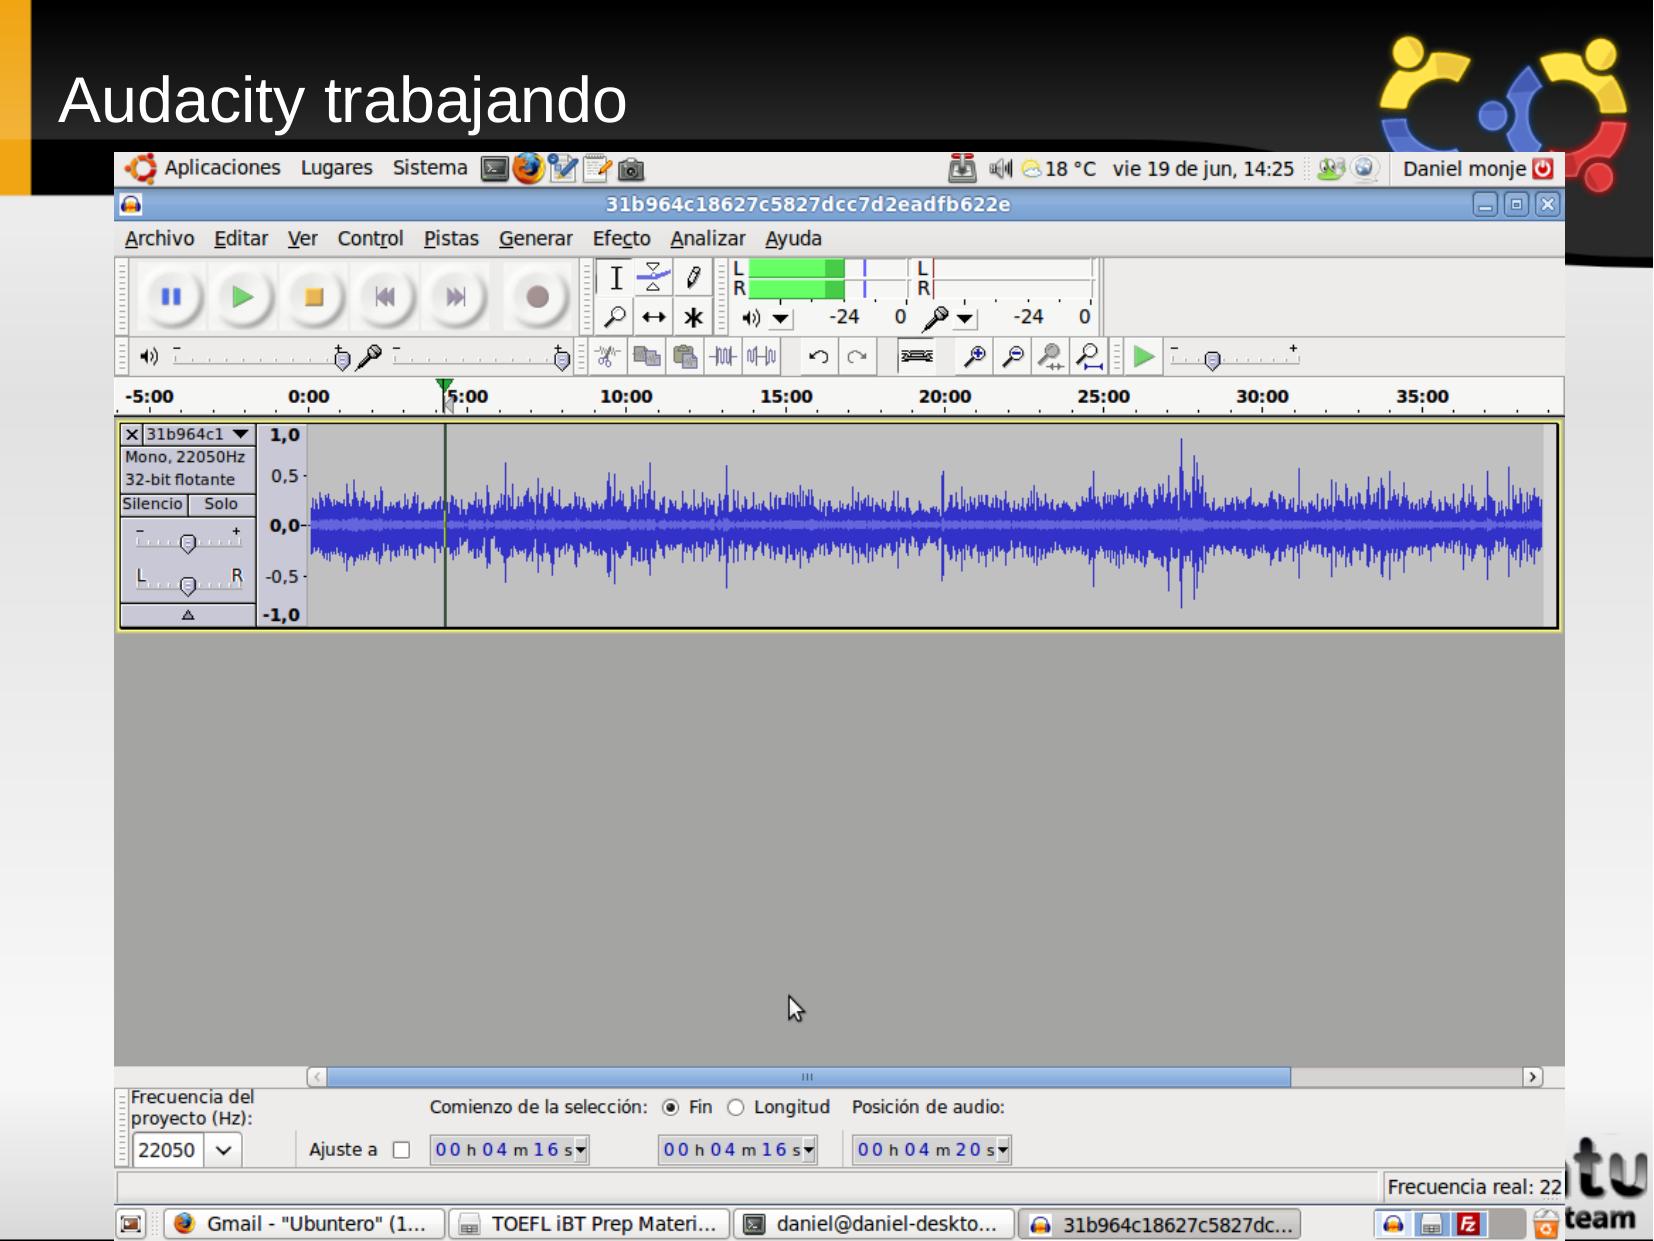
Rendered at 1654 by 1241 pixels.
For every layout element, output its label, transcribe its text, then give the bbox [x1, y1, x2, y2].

title Audacity trabajando [59, 41, 1376, 160]
picture [0, 0, 1653, 1241]
